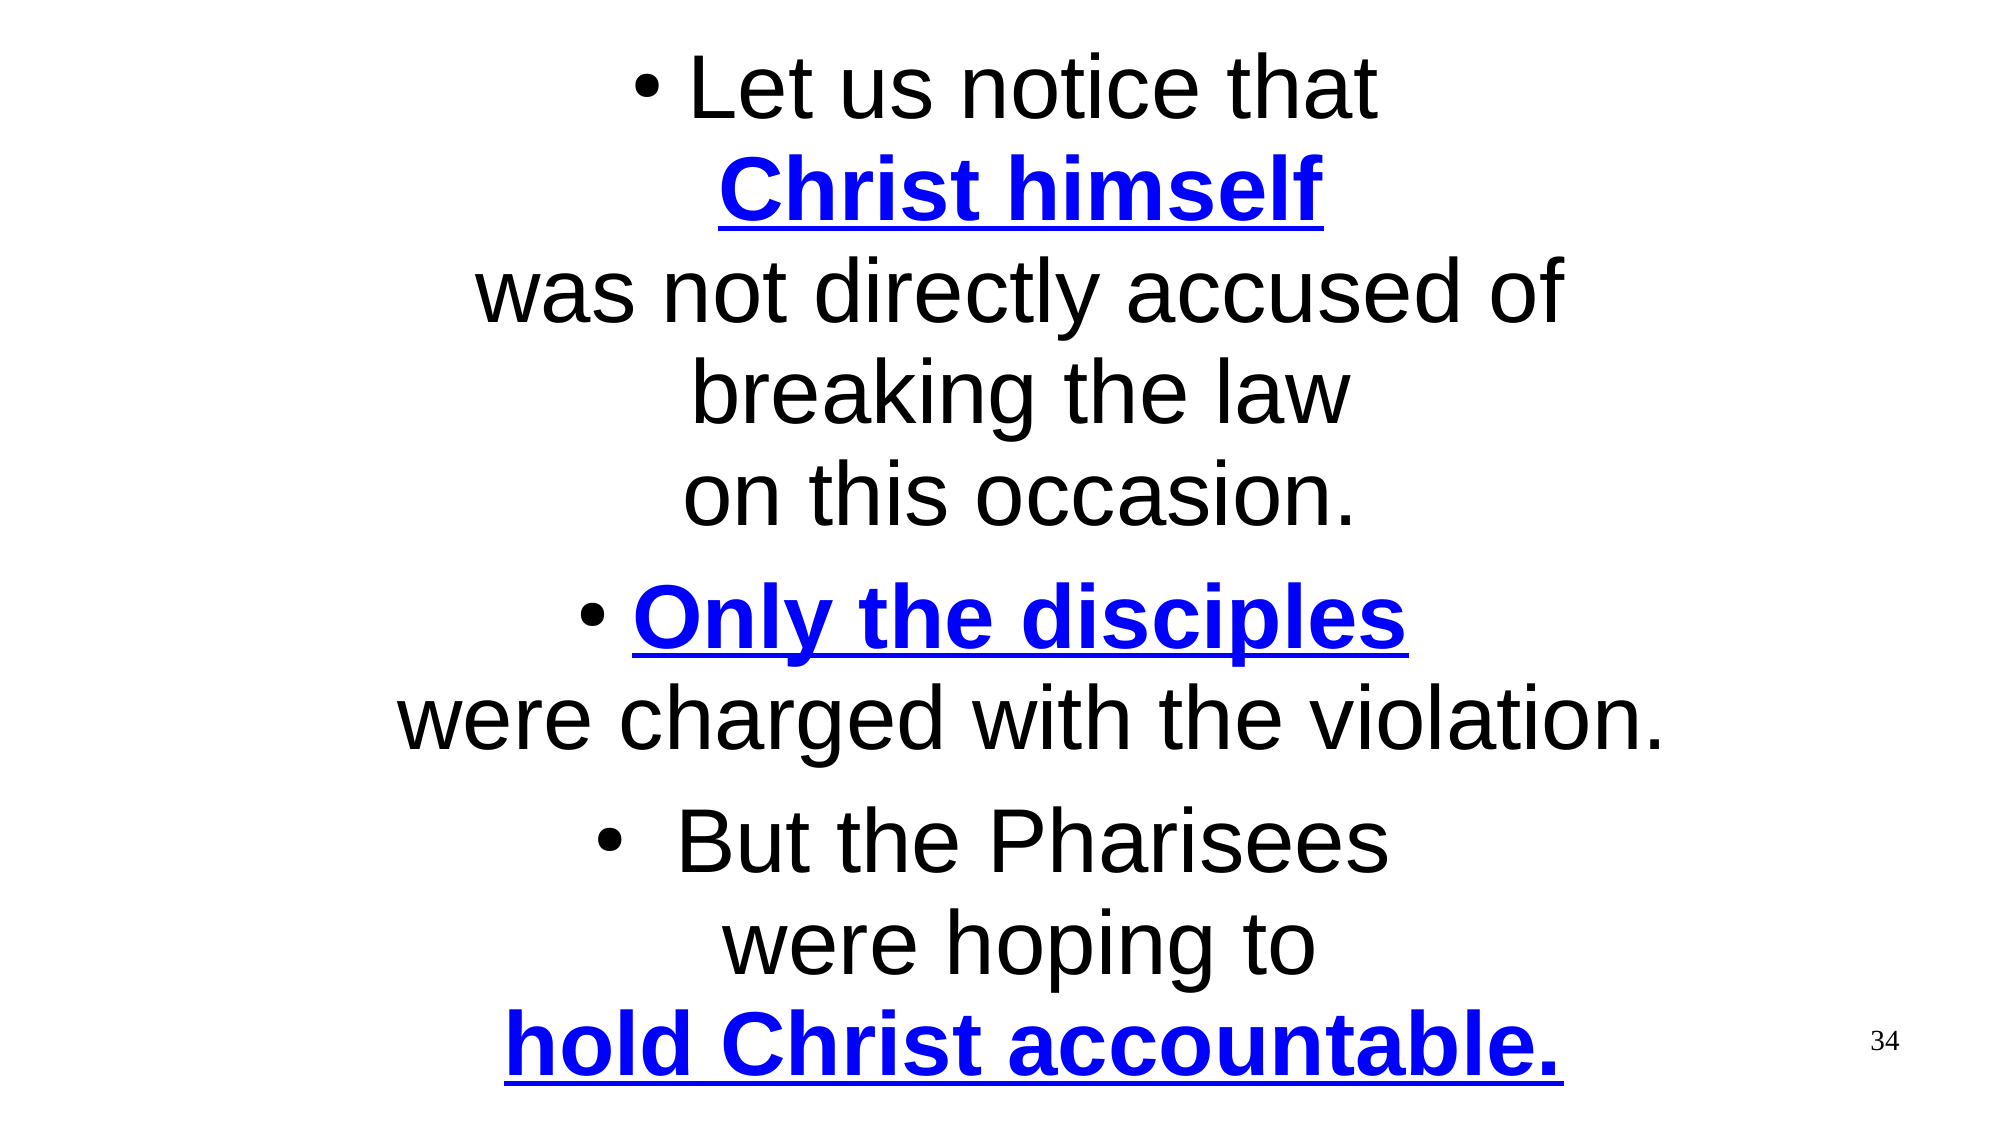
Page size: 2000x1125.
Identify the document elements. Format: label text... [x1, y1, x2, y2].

list Let us notice that Christ himself was not directly accused of breaking the law on this occasion. Only the disciples were charged with the violation. But the Pharisees were hoping to hold Christ accountable. [35, 36, 1962, 1099]
